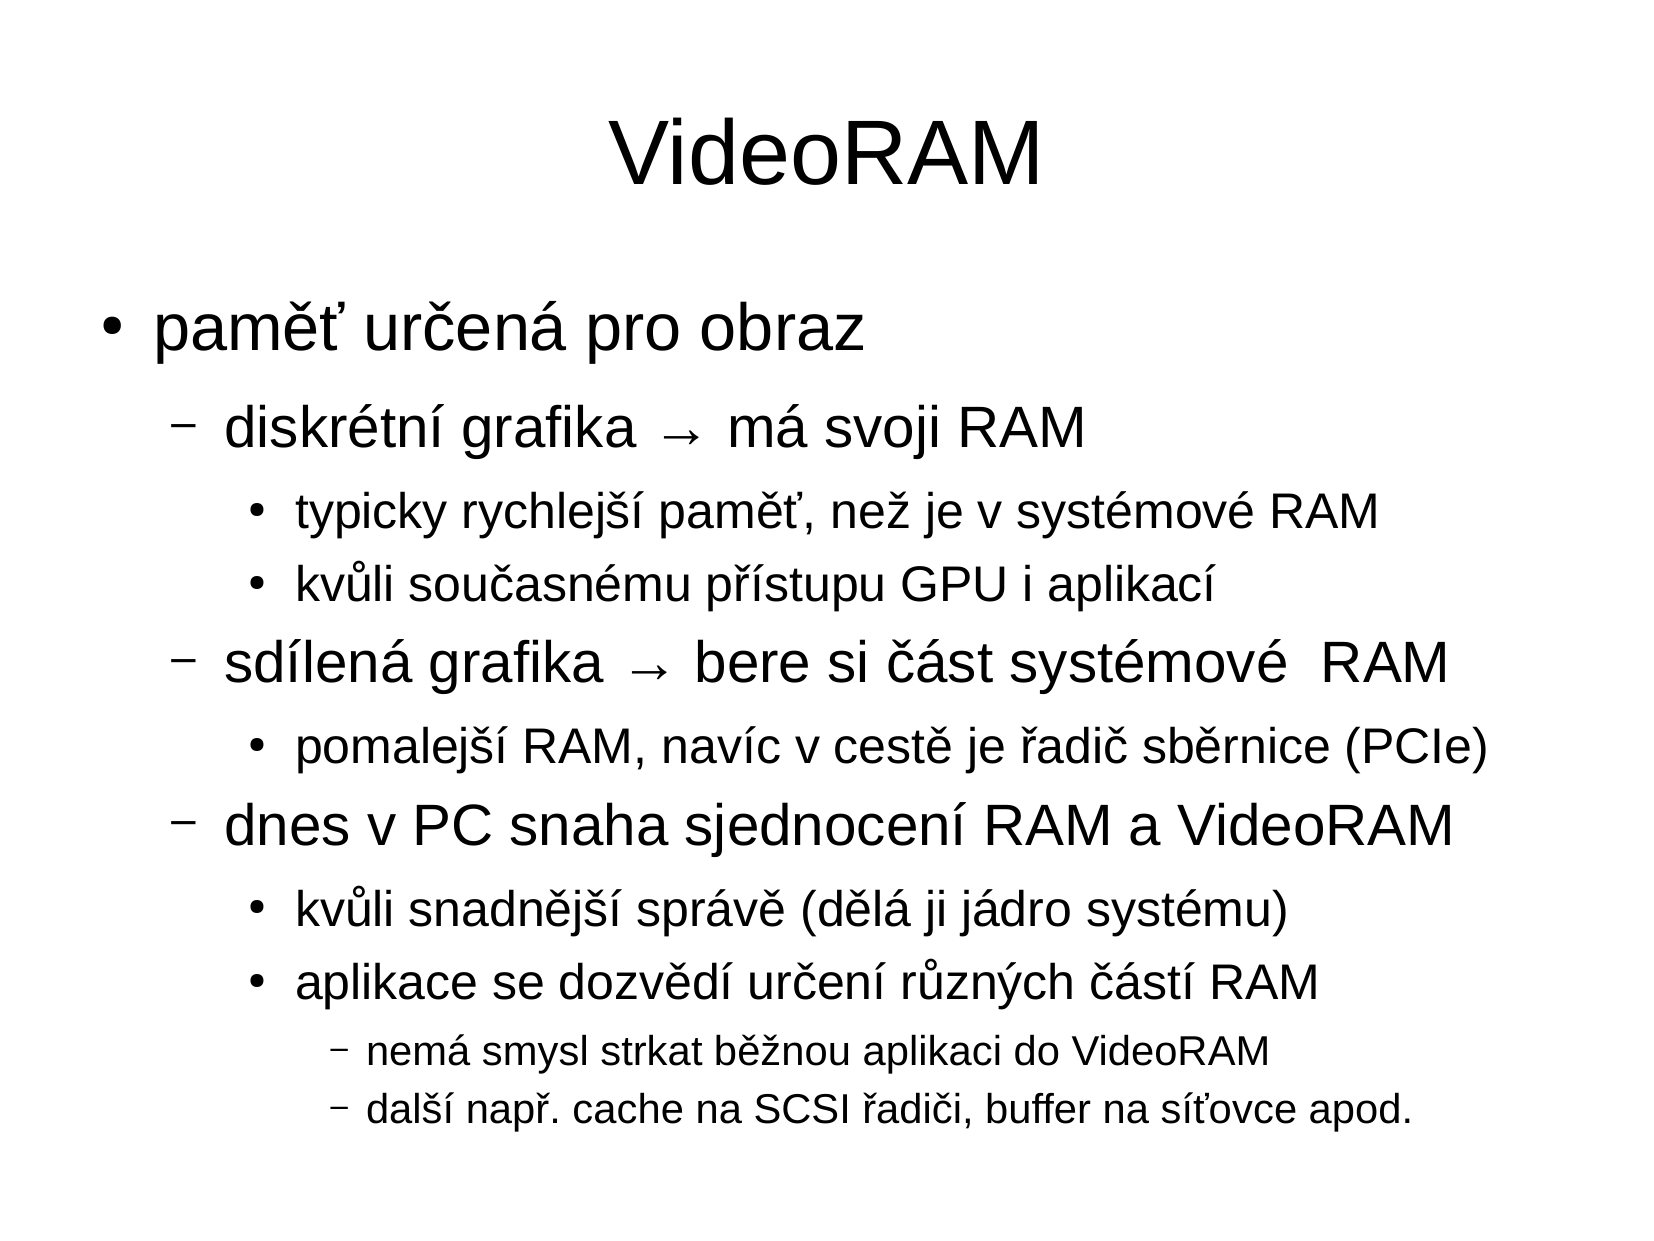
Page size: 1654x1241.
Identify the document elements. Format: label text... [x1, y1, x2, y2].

list paměť určená pro obraz diskrétní grafika → má svoji RAM typicky rychlejší paměť, než je v systémové RAM kvůli současnému přístupu GPU i aplikací sdílená grafika → bere si část systémové RAM pomalejší RAM, navíc v cestě je řadič sběrnice (PCIe) dnes v PC snaha sjednocení RAM a VideoRAM kvůli snadnější správě (dělá ji jádro systému) aplikace se dozvědí určení různých částí RAM nemá smysl strkat běžnou aplikaci do VideoRAM další např. cache na SCSI řadiči, buffer na síťovce apod. [82, 290, 1538, 1182]
title VideoRAM [82, 49, 1571, 257]
